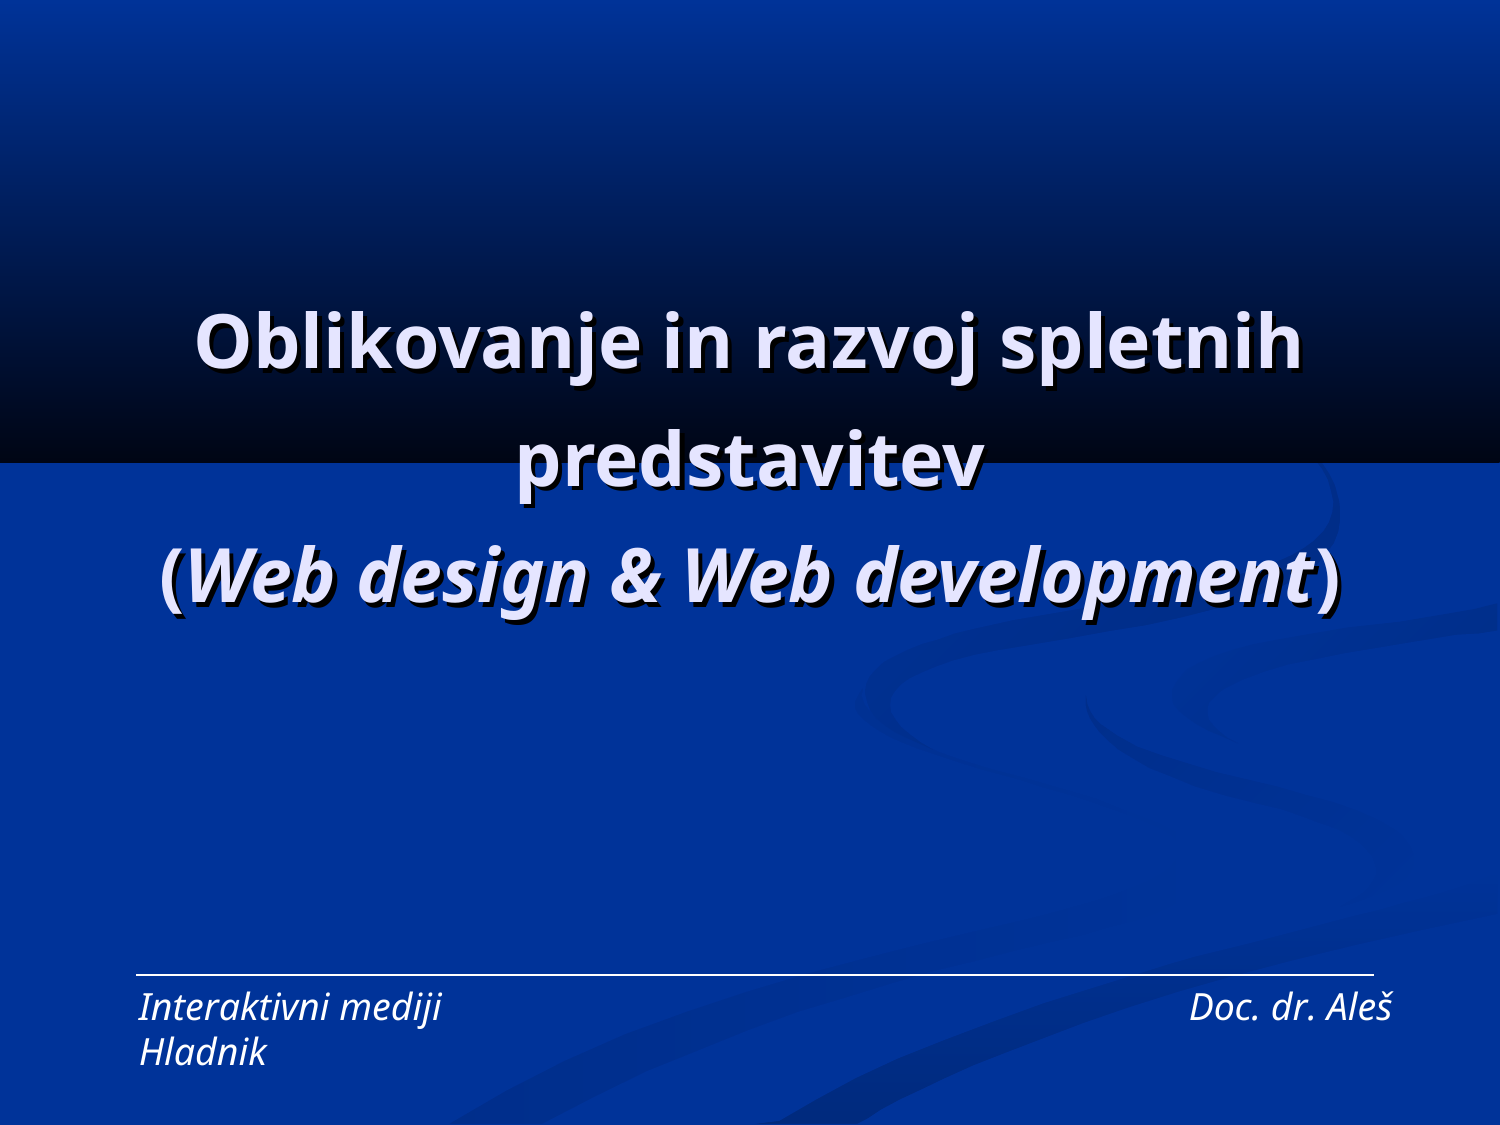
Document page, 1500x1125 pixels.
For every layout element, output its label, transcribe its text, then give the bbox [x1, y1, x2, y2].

text_box Interaktivni mediji Doc. dr. Aleš Hladnik [123, 974, 1418, 1075]
title Oblikovanje in razvoj spletnih predstavitev (Web design & Web development) [100, 251, 1400, 634]
